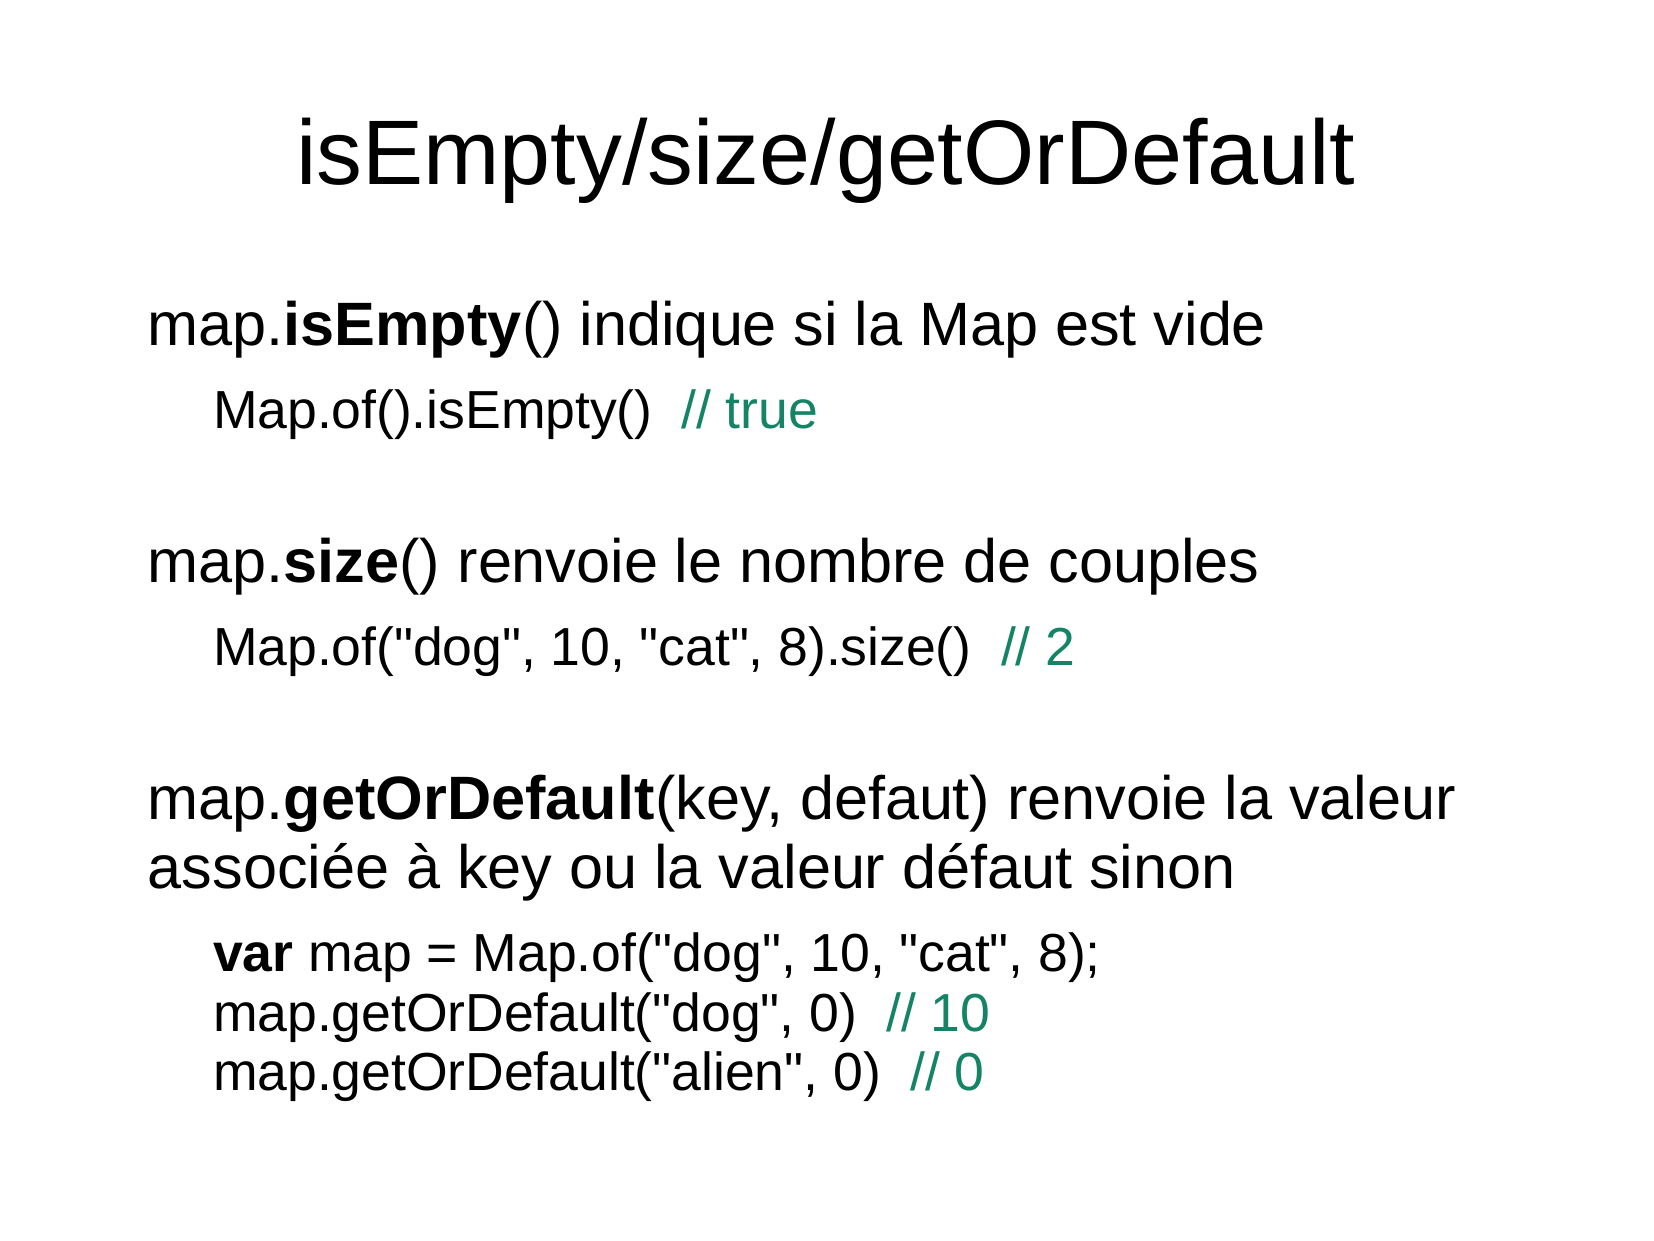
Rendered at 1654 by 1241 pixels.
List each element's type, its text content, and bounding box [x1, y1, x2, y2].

list map.isEmpty() indique si la Map est vide Map.of().isEmpty() // true map.size() renvoie le nombre de couples Map.of("dog", 10, "cat", 8).size() // 2 map.getOrDefault(key, defaut) renvoie la valeur associée à key ou la valeur défaut sinon var map = Map.of("dog", 10, "cat", 8); map.getOrDefault("dog", 0) // 10 map.getOrDefault("alien", 0) // 0 [82, 290, 1571, 1111]
title isEmpty/size/getOrDefault [82, 49, 1571, 257]
